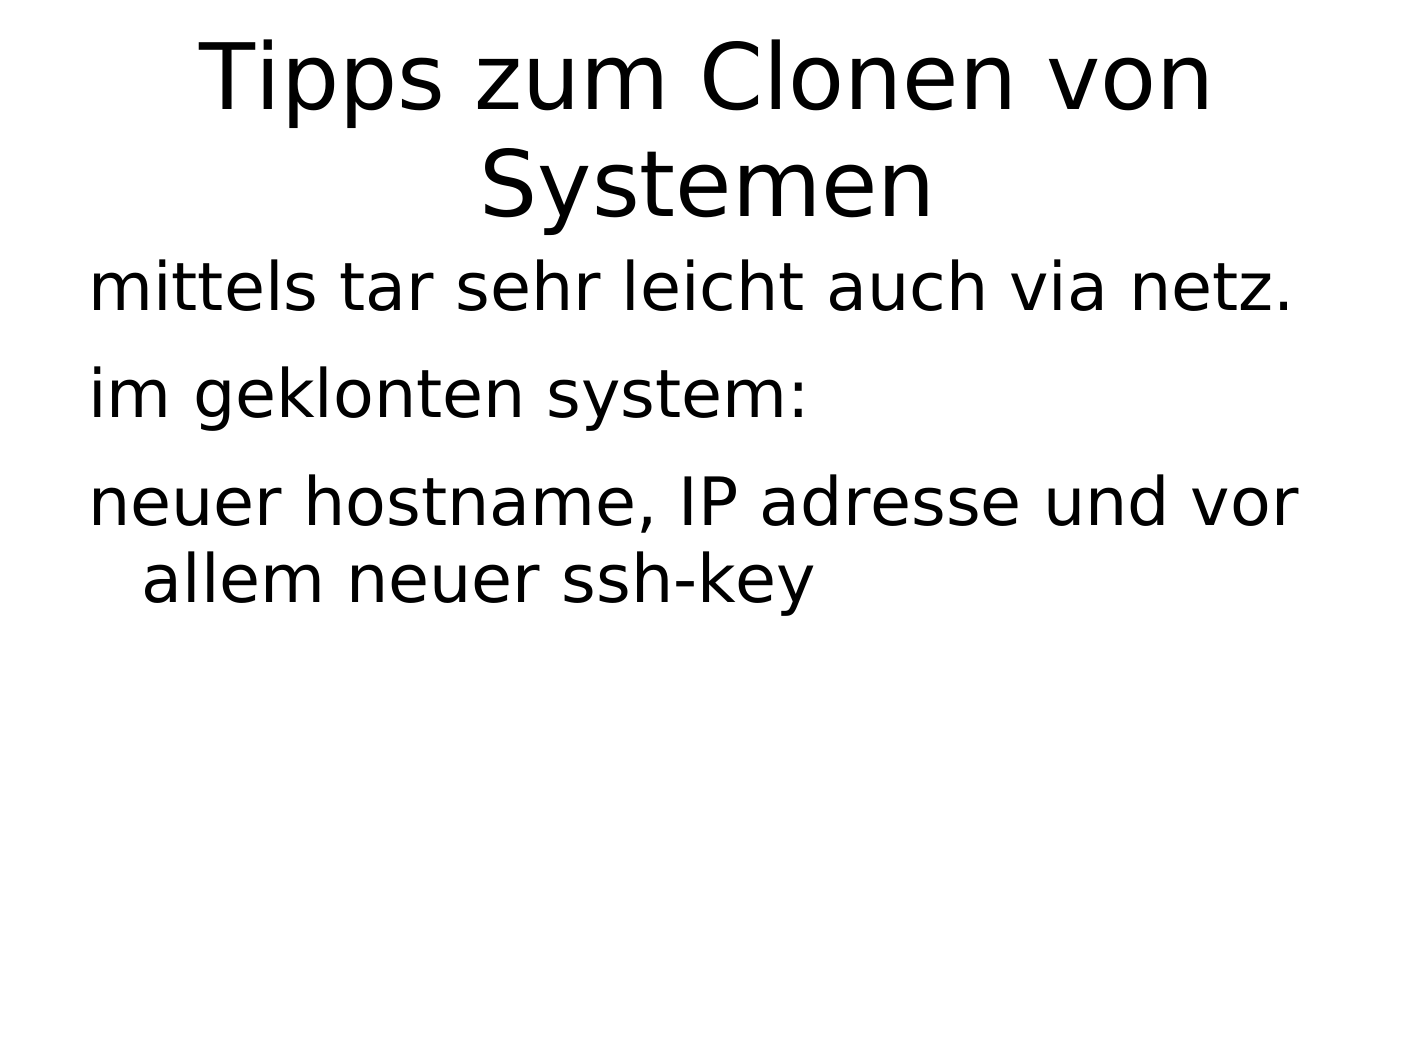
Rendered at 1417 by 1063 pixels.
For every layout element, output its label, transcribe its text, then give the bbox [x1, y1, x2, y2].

list mittels tar sehr leicht auch via netz. im geklonten system: neuer hostname, IP adresse und vor allem neuer ssh-key [70, 248, 1346, 936]
title Tipps zum Clonen von Systemen [70, 23, 1346, 239]
